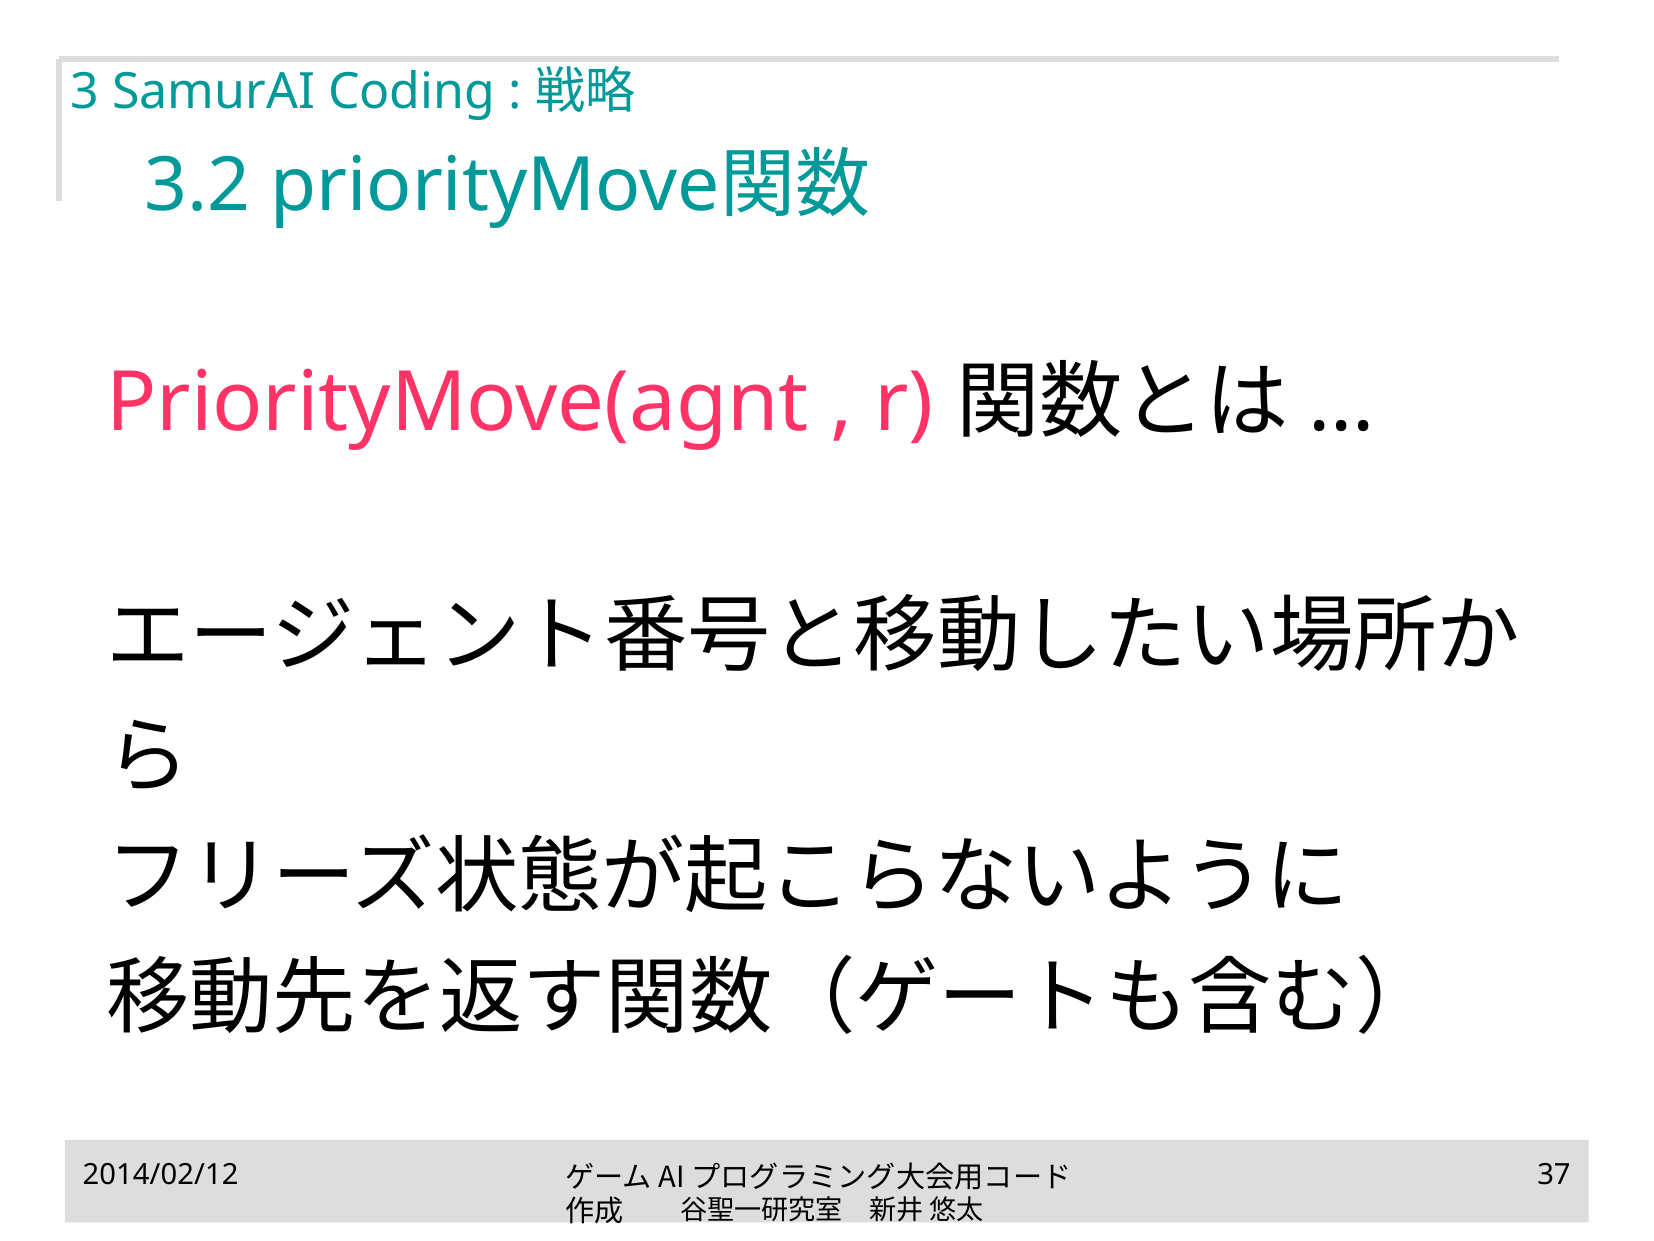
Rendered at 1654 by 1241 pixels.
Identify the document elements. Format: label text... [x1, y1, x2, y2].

subtitle PriorityMove(agnt , r) 関数とは ... エージェント番号と移動したい場所から フリーズ状態が起こらないように 移動先を返す関数（ゲートも含む） [106, 273, 1548, 1111]
title 3 SamurAI Coding : 戦略 3.2 priorityMove関数 [70, 79, 1560, 205]
